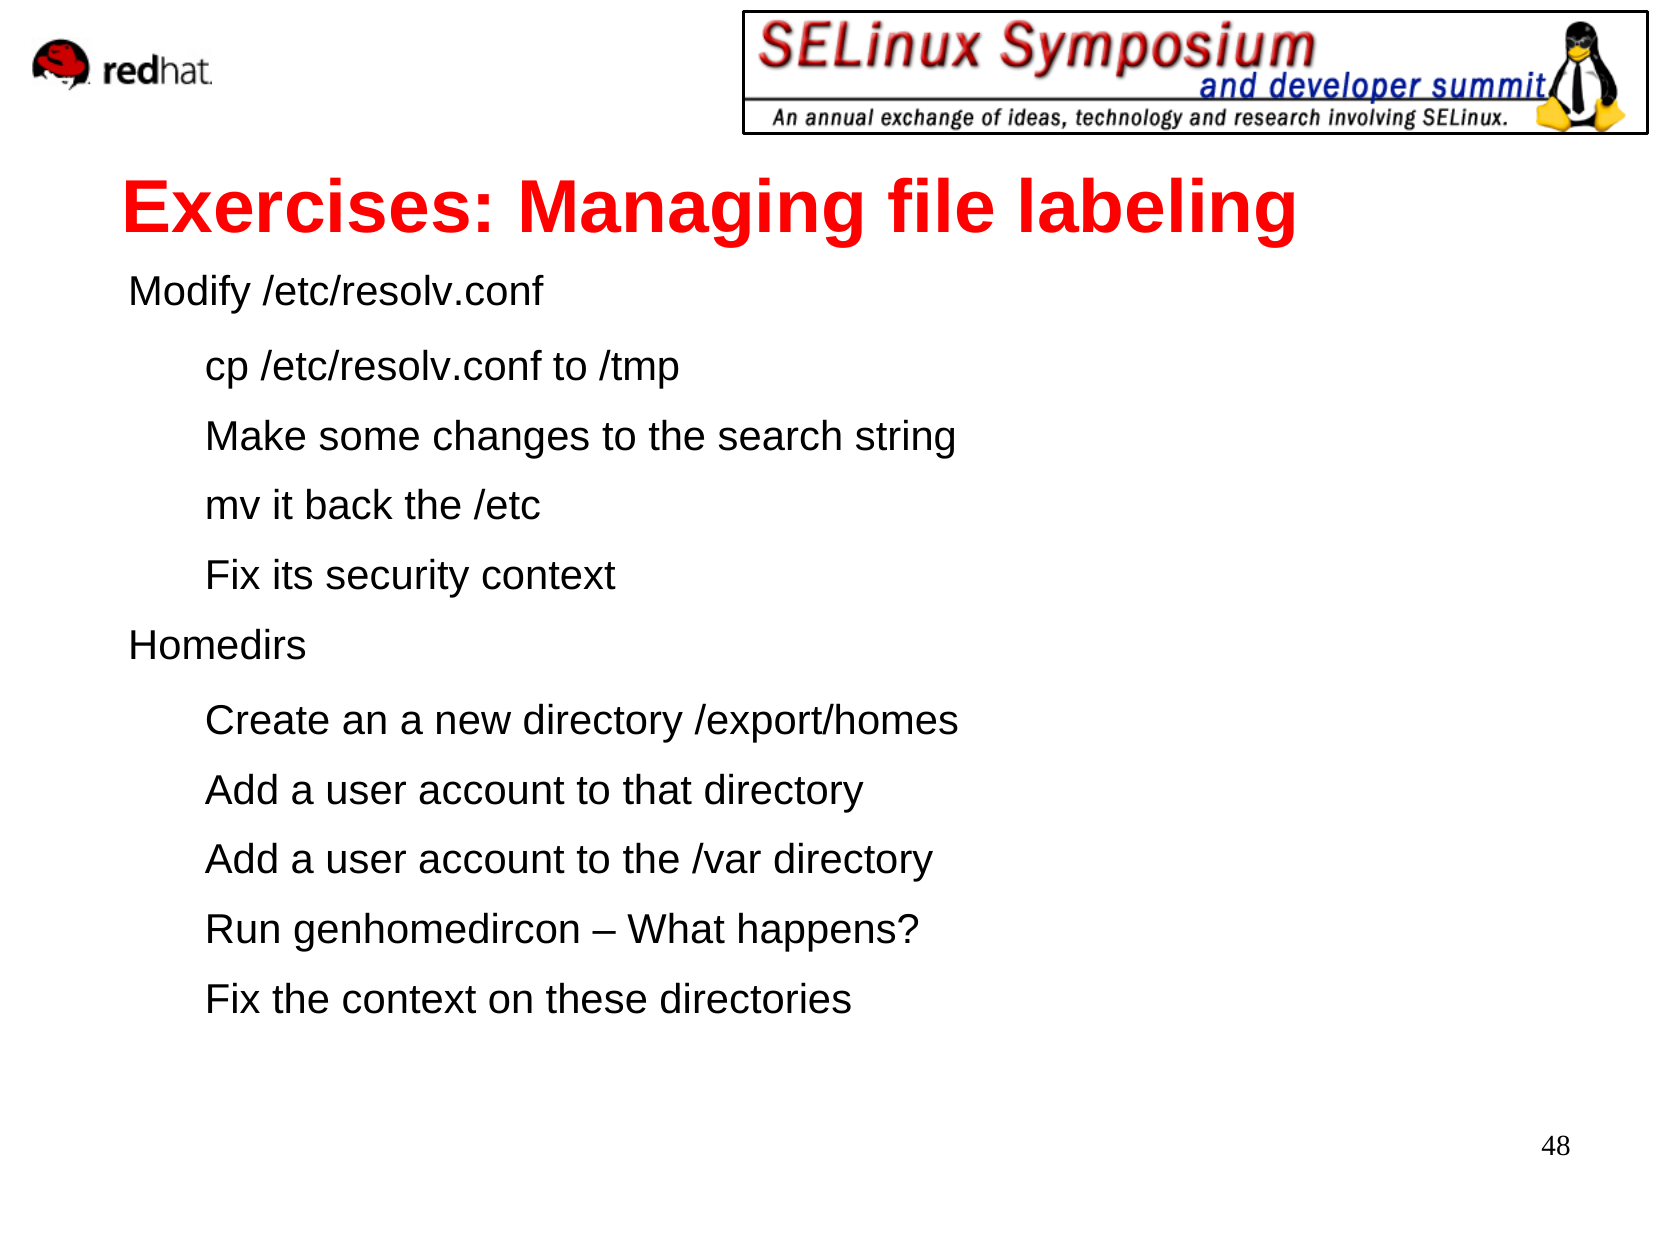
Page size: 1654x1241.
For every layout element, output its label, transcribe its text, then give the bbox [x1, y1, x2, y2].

title Exercises: Managing file labeling [121, 102, 1534, 310]
picture [31, 37, 212, 98]
list Modify /etc/resolv.conf cp /etc/resolv.conf to /tmp Make some changes to the search string mv it back the /etc Fix its security context Homedirs Create an a new directory /export/homes Add a user account to that directory Add a user account to the /var directory Run genhomedircon – What happens? Fix the context on these directories [110, 267, 1523, 1193]
picture [745, 13, 1646, 132]
